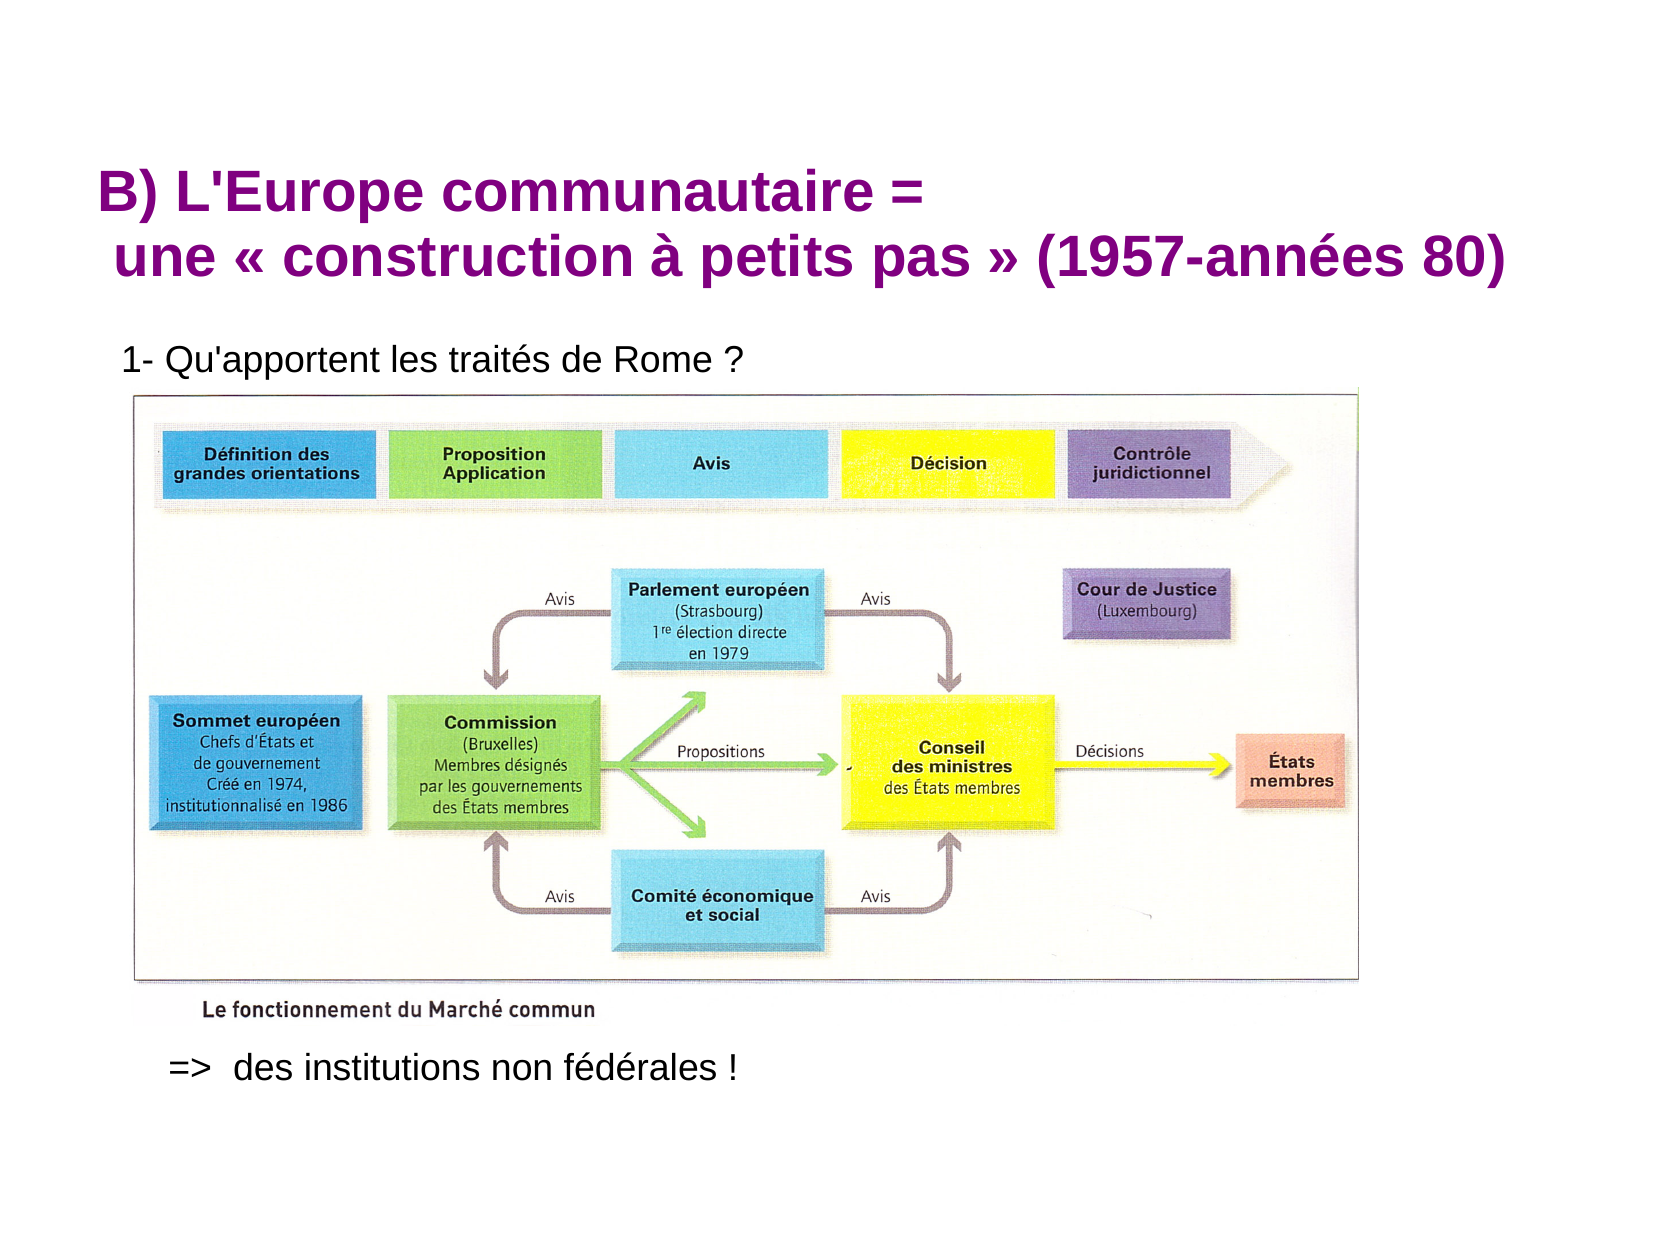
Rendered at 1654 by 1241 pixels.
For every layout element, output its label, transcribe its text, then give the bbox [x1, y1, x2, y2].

text_box B) L'Europe communautaire = une « construction à petits pas » (1957-années 80) [82, 150, 1524, 299]
text_box 1- Qu'apportent les traités de Rome ? [106, 330, 760, 388]
text_box => des institutions non fédérales ! [153, 1039, 753, 1097]
picture [129, 387, 1359, 1026]
